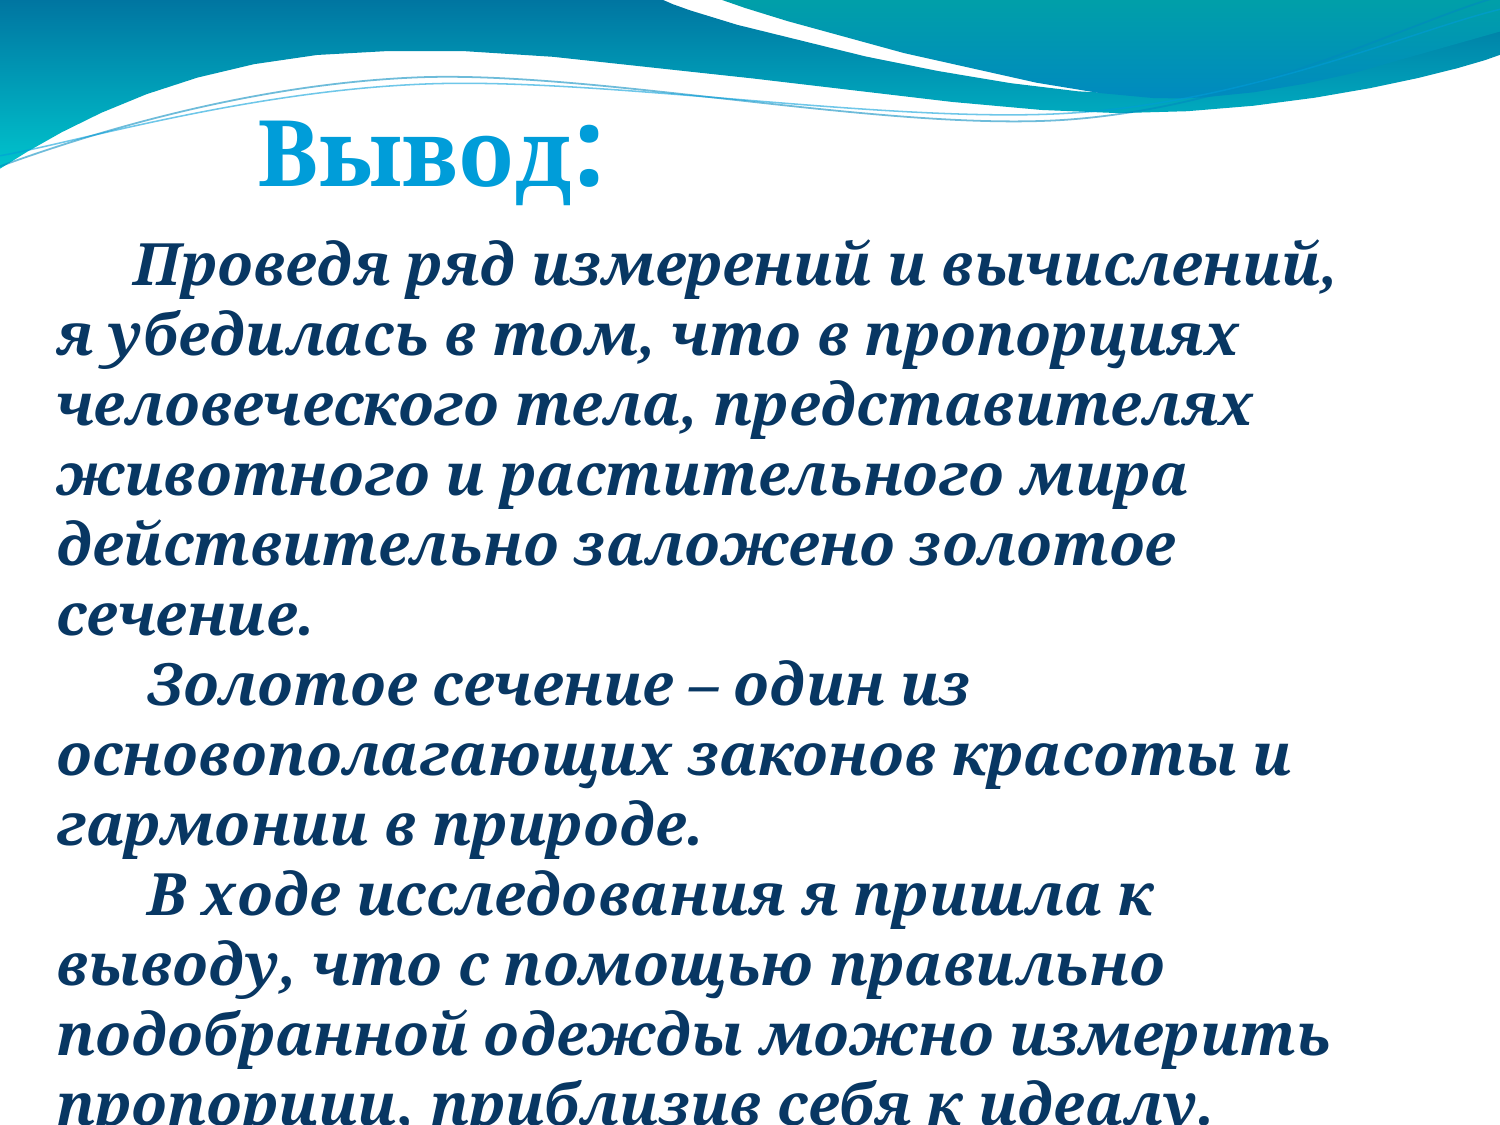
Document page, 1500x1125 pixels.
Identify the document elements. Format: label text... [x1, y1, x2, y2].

text_box Вывод: [242, 66, 623, 217]
text_box Проведя ряд измерений и вычислений, я убедилась в том, что в пропорциях человеческого тела, представителях животного и растительного мира действительно заложено золотое сечение. Золотое сечение – один из основополагающих законов красоты и гармонии в природе. В ходе исследования я пришла к выводу, что с помощью правильно подобранной одежды можно измерить пропорции, приблизив себя к идеалу. [41, 219, 1365, 1125]
